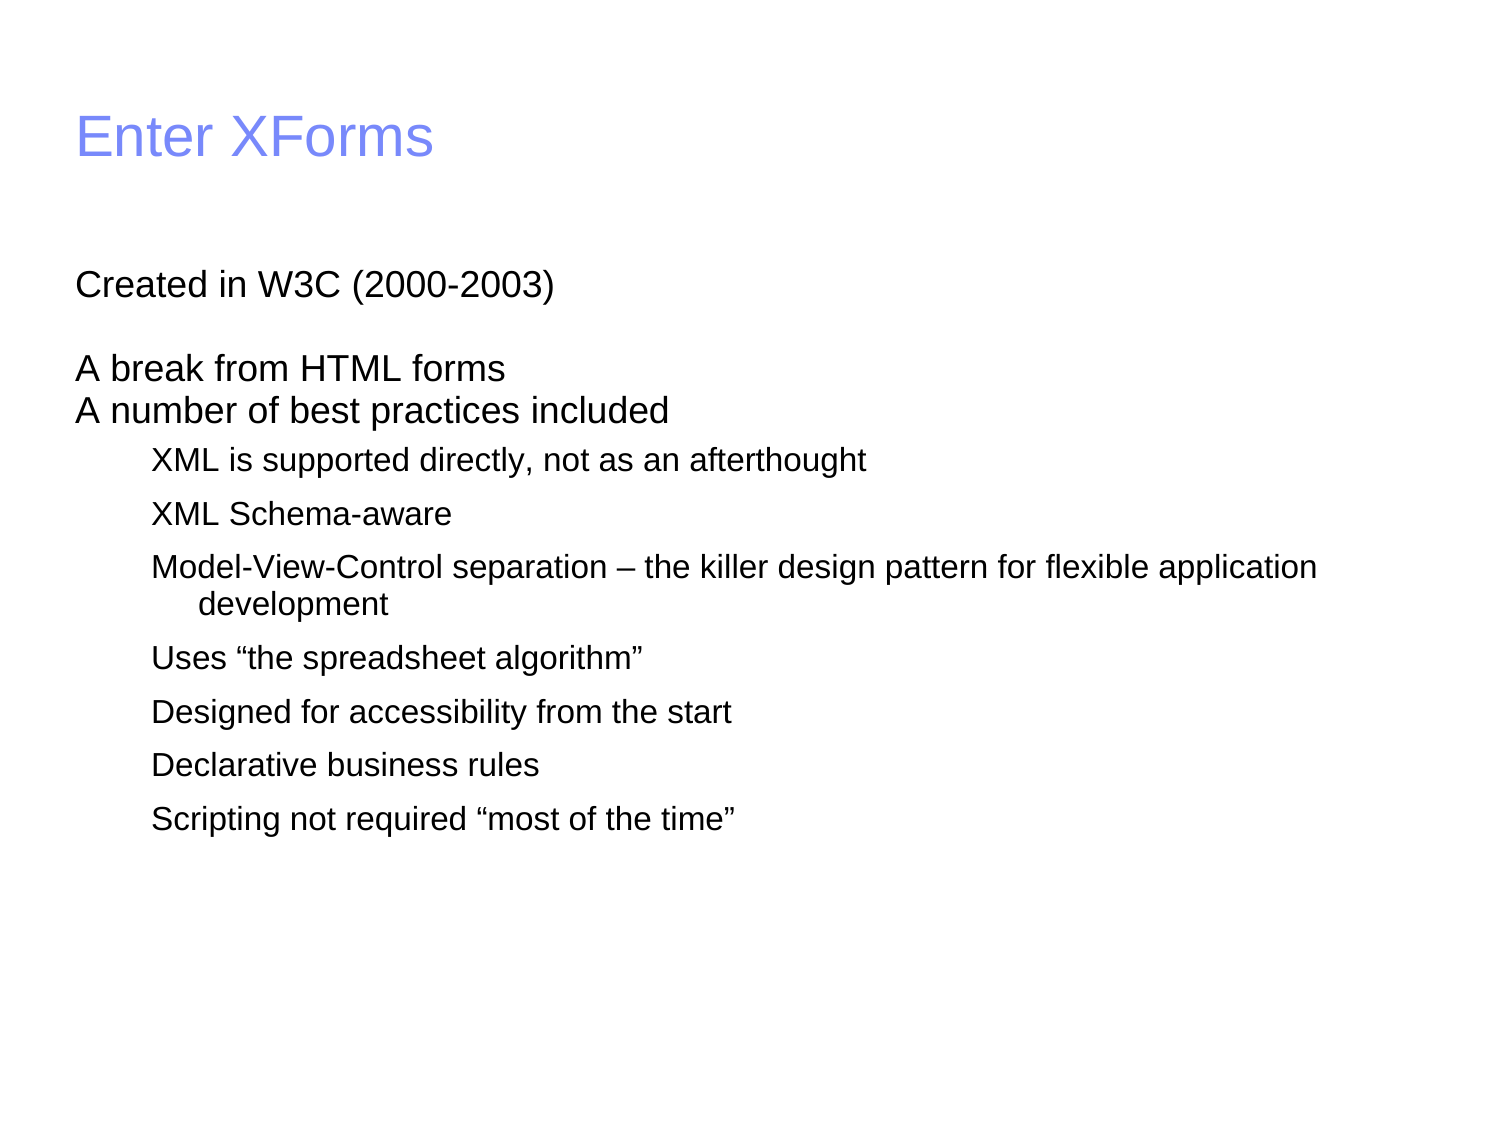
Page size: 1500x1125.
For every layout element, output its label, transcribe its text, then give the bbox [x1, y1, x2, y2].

list Created in W3C (2000-2003) A break from HTML forms A number of best practices included XML is supported directly, not as an afterthought XML Schema-aware Model-View-Control separation – the killer design pattern for flexible application development Uses “the spreadsheet algorithm” Designed for accessibility from the start Declarative business rules Scripting not required “most of the time” [75, 263, 1425, 991]
title Enter XForms [75, 52, 1425, 226]
